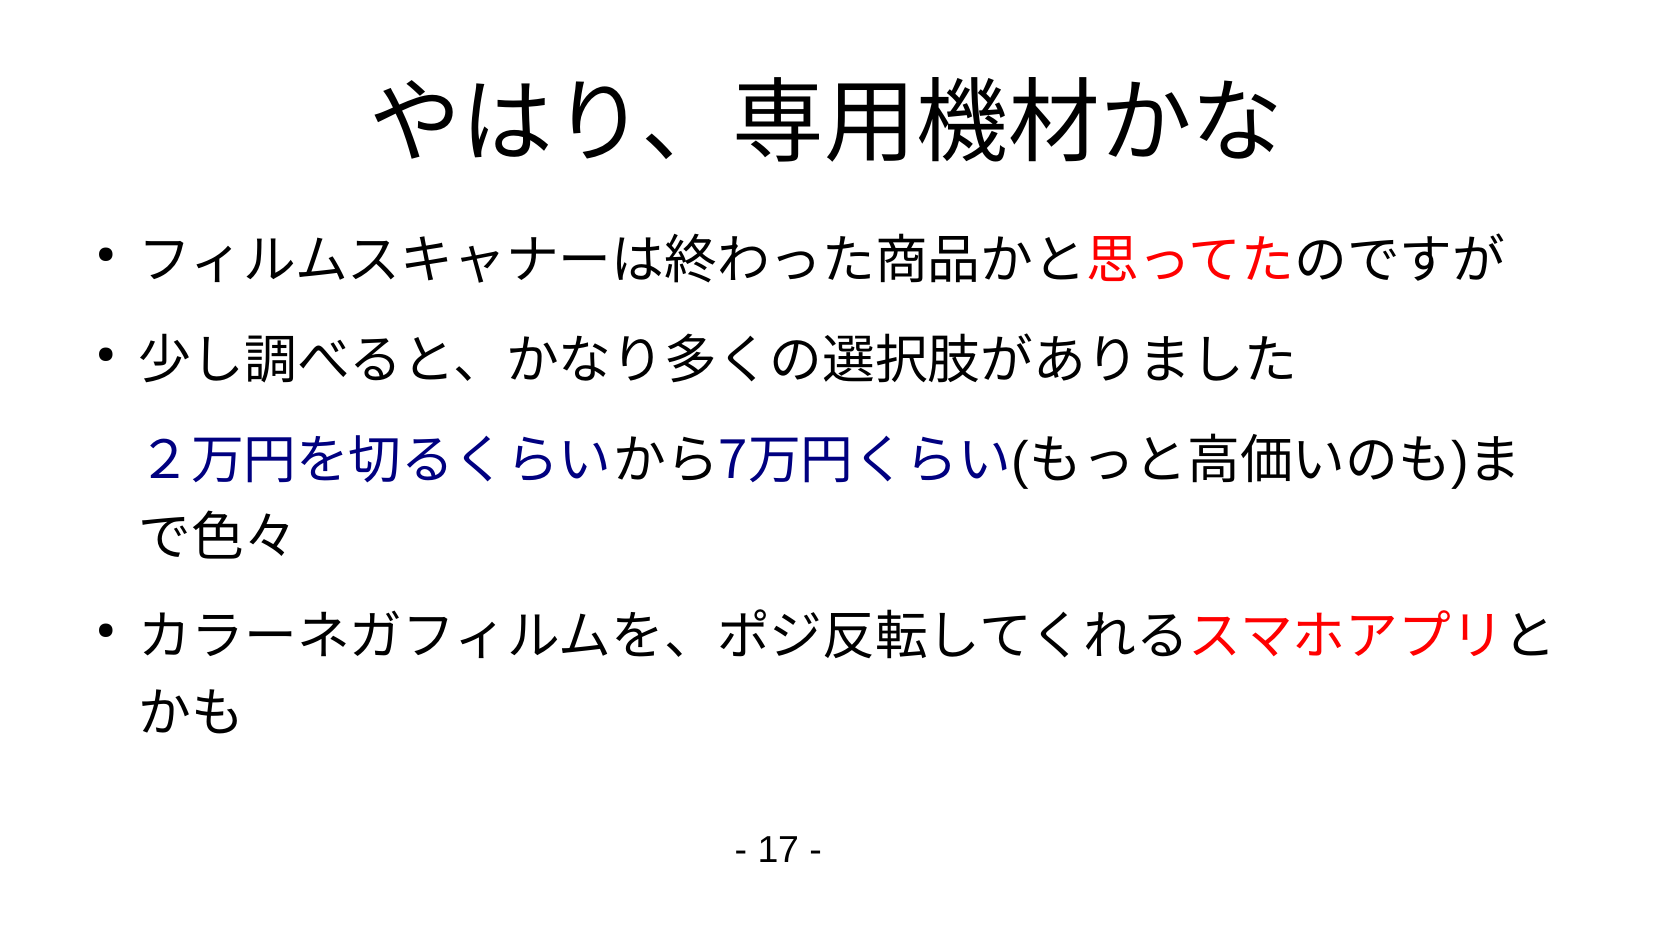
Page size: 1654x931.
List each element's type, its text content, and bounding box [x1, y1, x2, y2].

title やはり、専用機材かな [82, 37, 1571, 193]
list フィルムスキャナーは終わった商品かと思ってたのですが 少し調べると、かなり多くの選択肢がありました ２万円を切るくらいから7万円くらい(もっと高価いのも)まで色々 カラーネガフィルムを、ポジ反転してくれるスマホアプリとかも [82, 217, 1571, 758]
text_box - <番号> - [744, 821, 942, 892]
